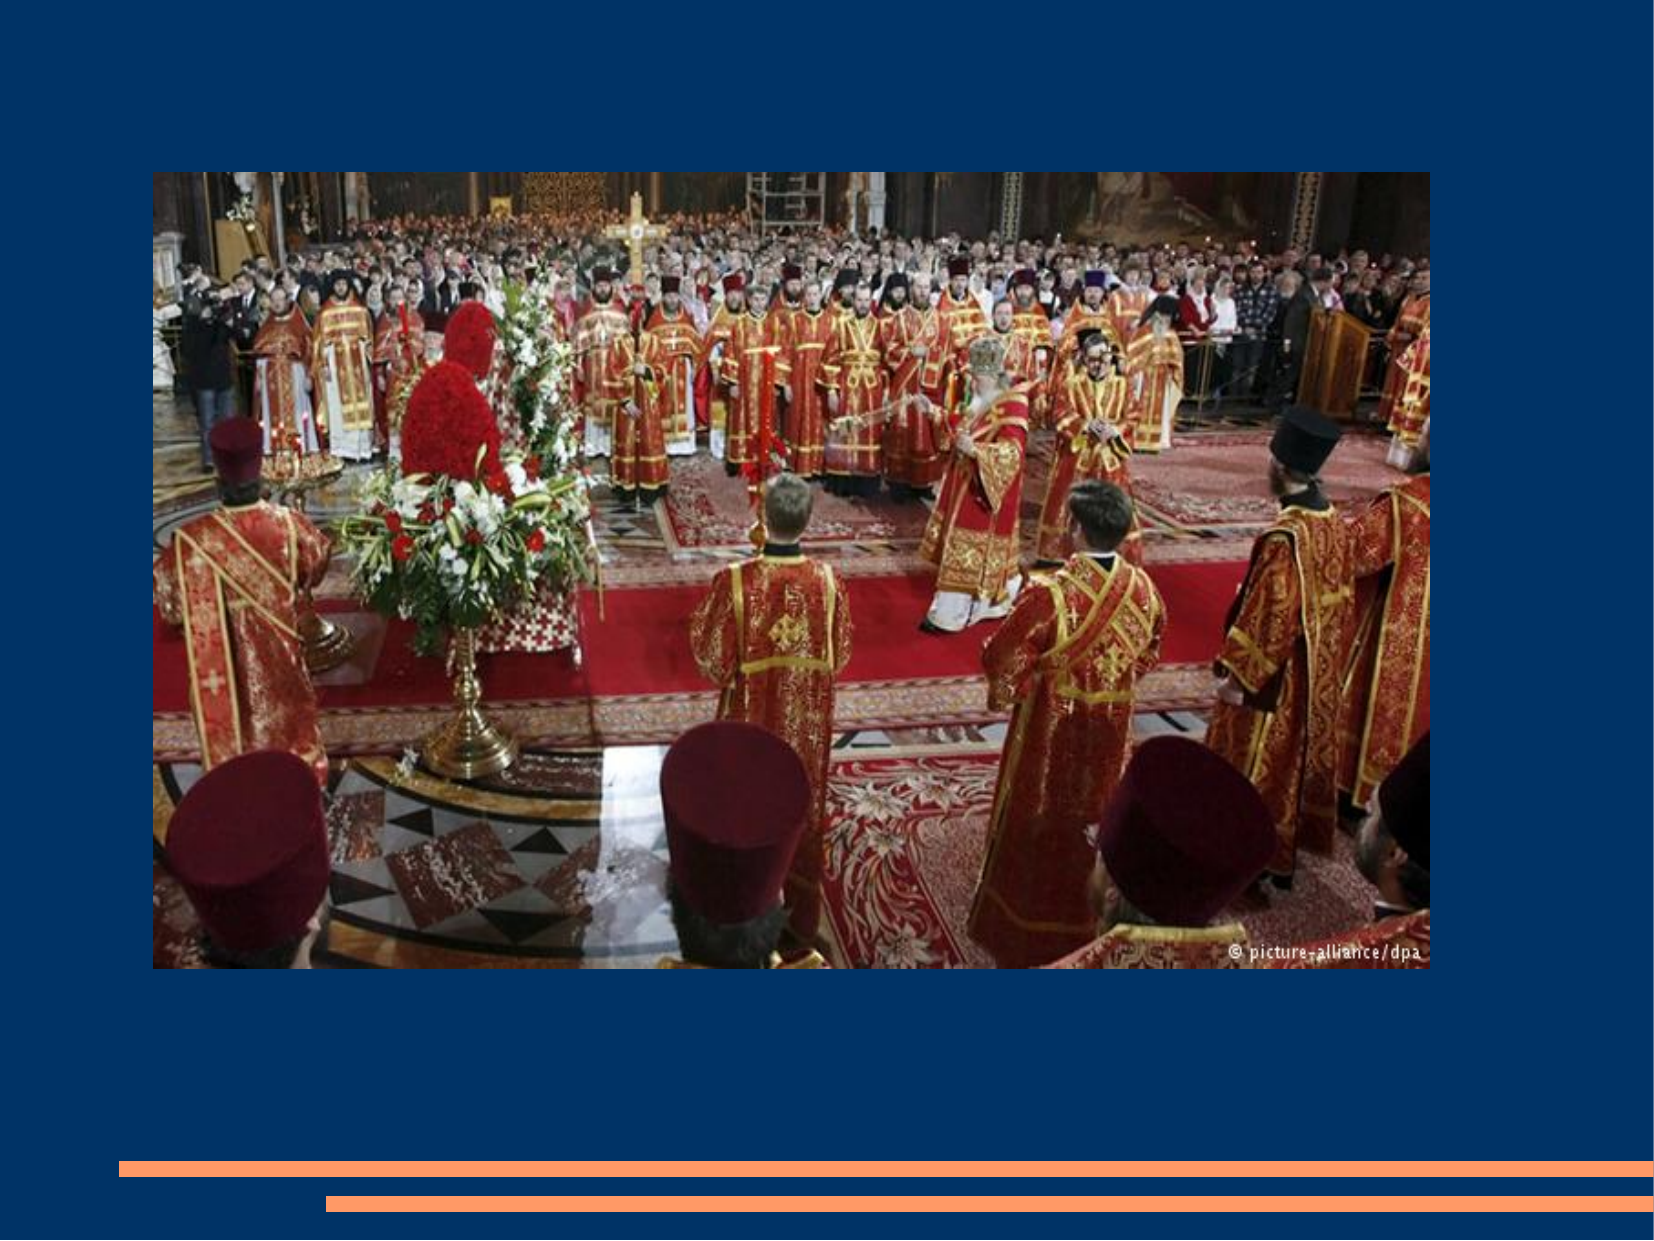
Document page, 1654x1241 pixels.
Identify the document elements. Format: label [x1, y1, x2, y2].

picture [153, 172, 1430, 969]
